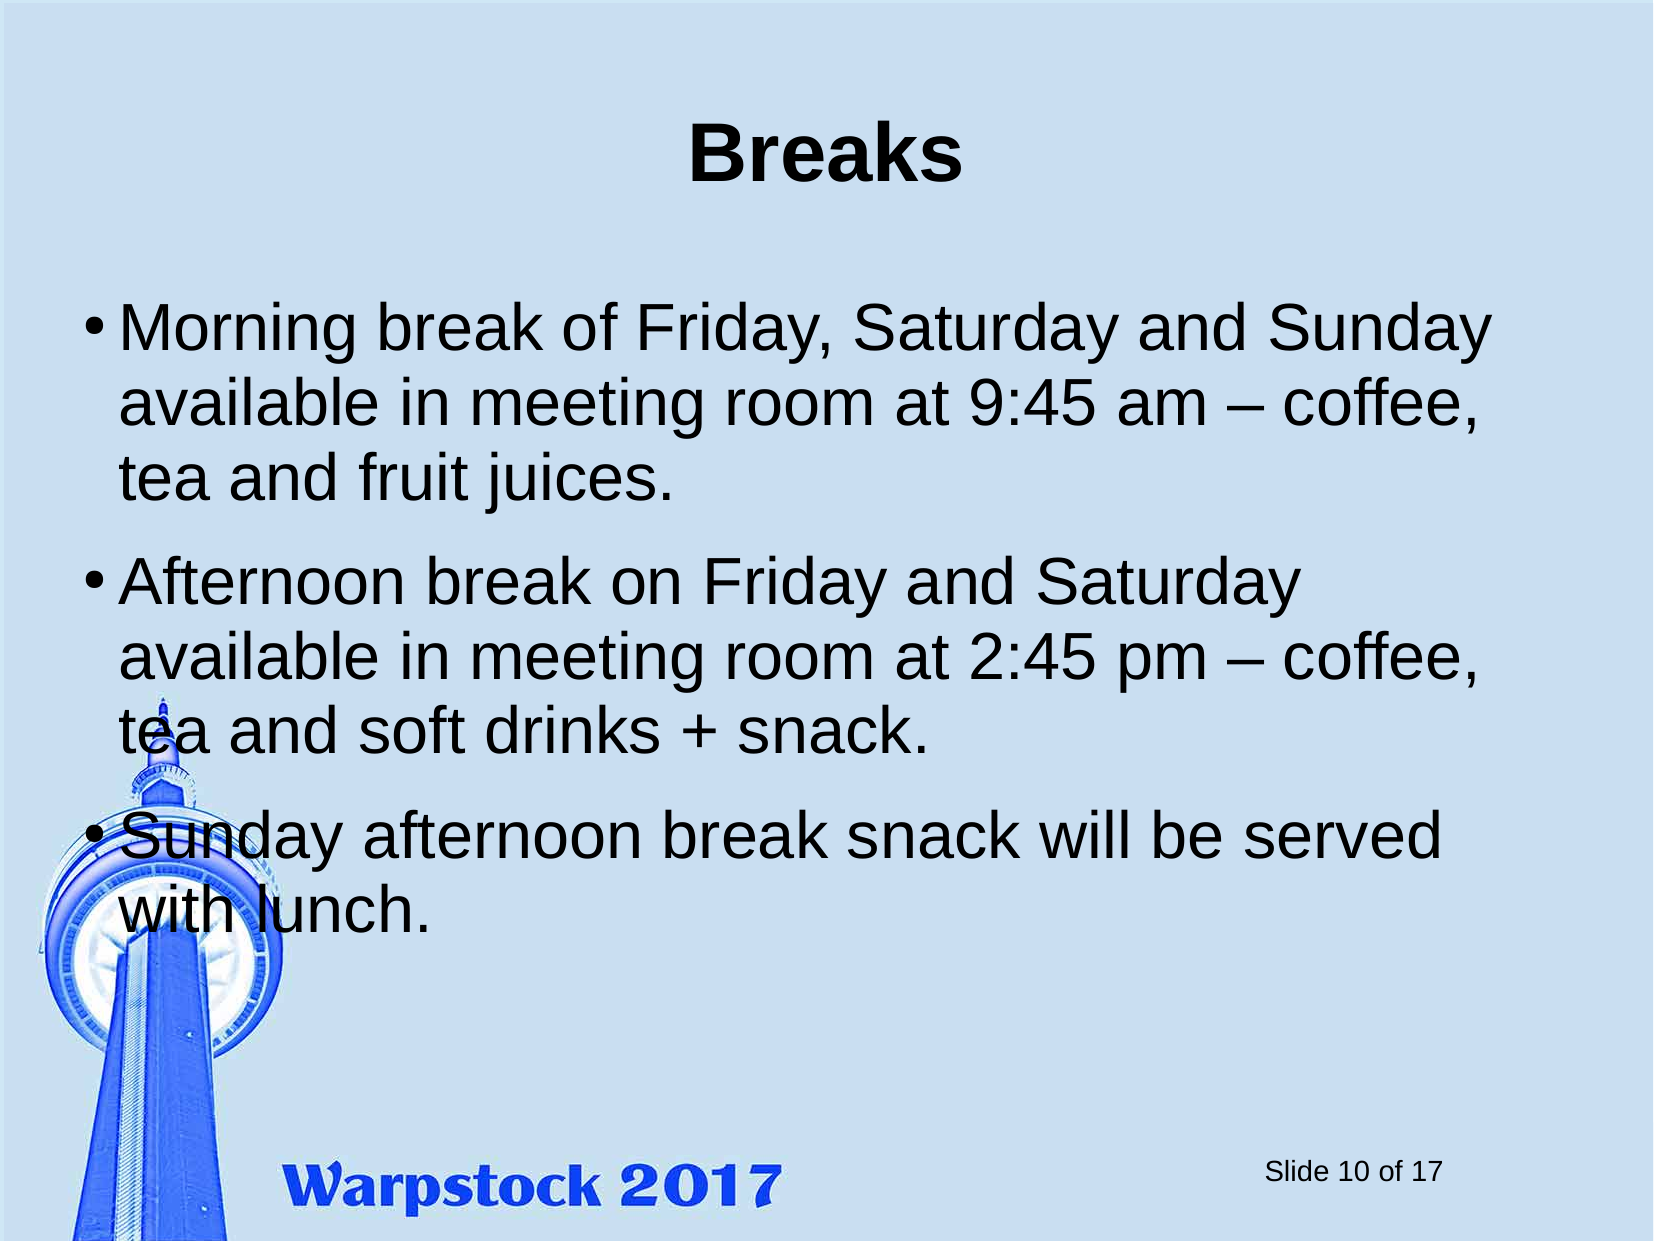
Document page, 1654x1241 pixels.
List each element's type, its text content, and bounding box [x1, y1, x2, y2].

title Breaks [82, 49, 1571, 257]
picture [4, 3, 1654, 1241]
list Morning break of Friday, Saturday and Sunday available in meeting room at 9:45 am – coffee, tea and fruit juices. Afternoon break on Friday and Saturday available in meeting room at 2:45 pm – coffee, tea and soft drinks + snack. Sunday afternoon break snack will be served with lunch. [82, 290, 1571, 1010]
